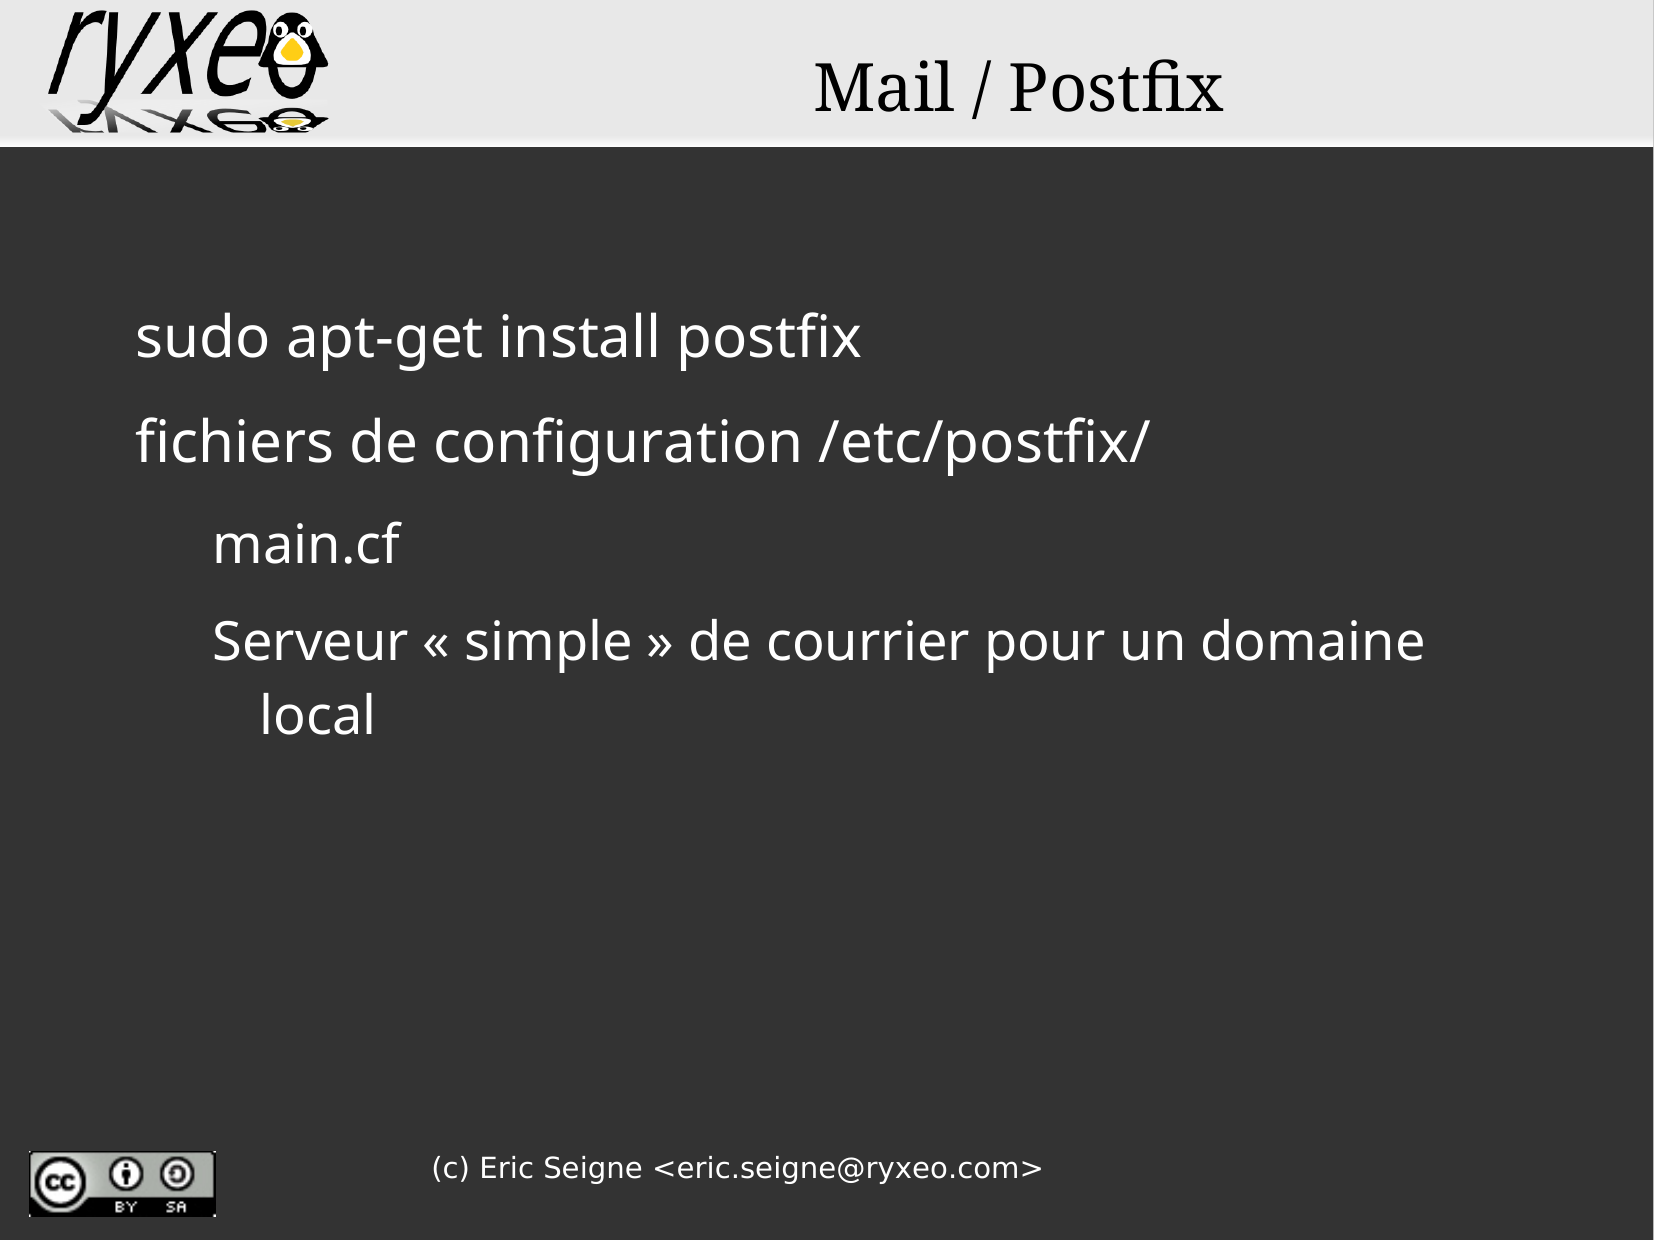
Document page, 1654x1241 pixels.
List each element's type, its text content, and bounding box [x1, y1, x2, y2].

title Mail / Postfix [442, 29, 1595, 142]
list sudo apt-get install postfix fichiers de configuration /etc/postfix/ main.cf Serveur « simple » de courrier pour un domaine local [118, 295, 1522, 1117]
picture [0, 0, 1654, 147]
picture [29, 1151, 216, 1217]
